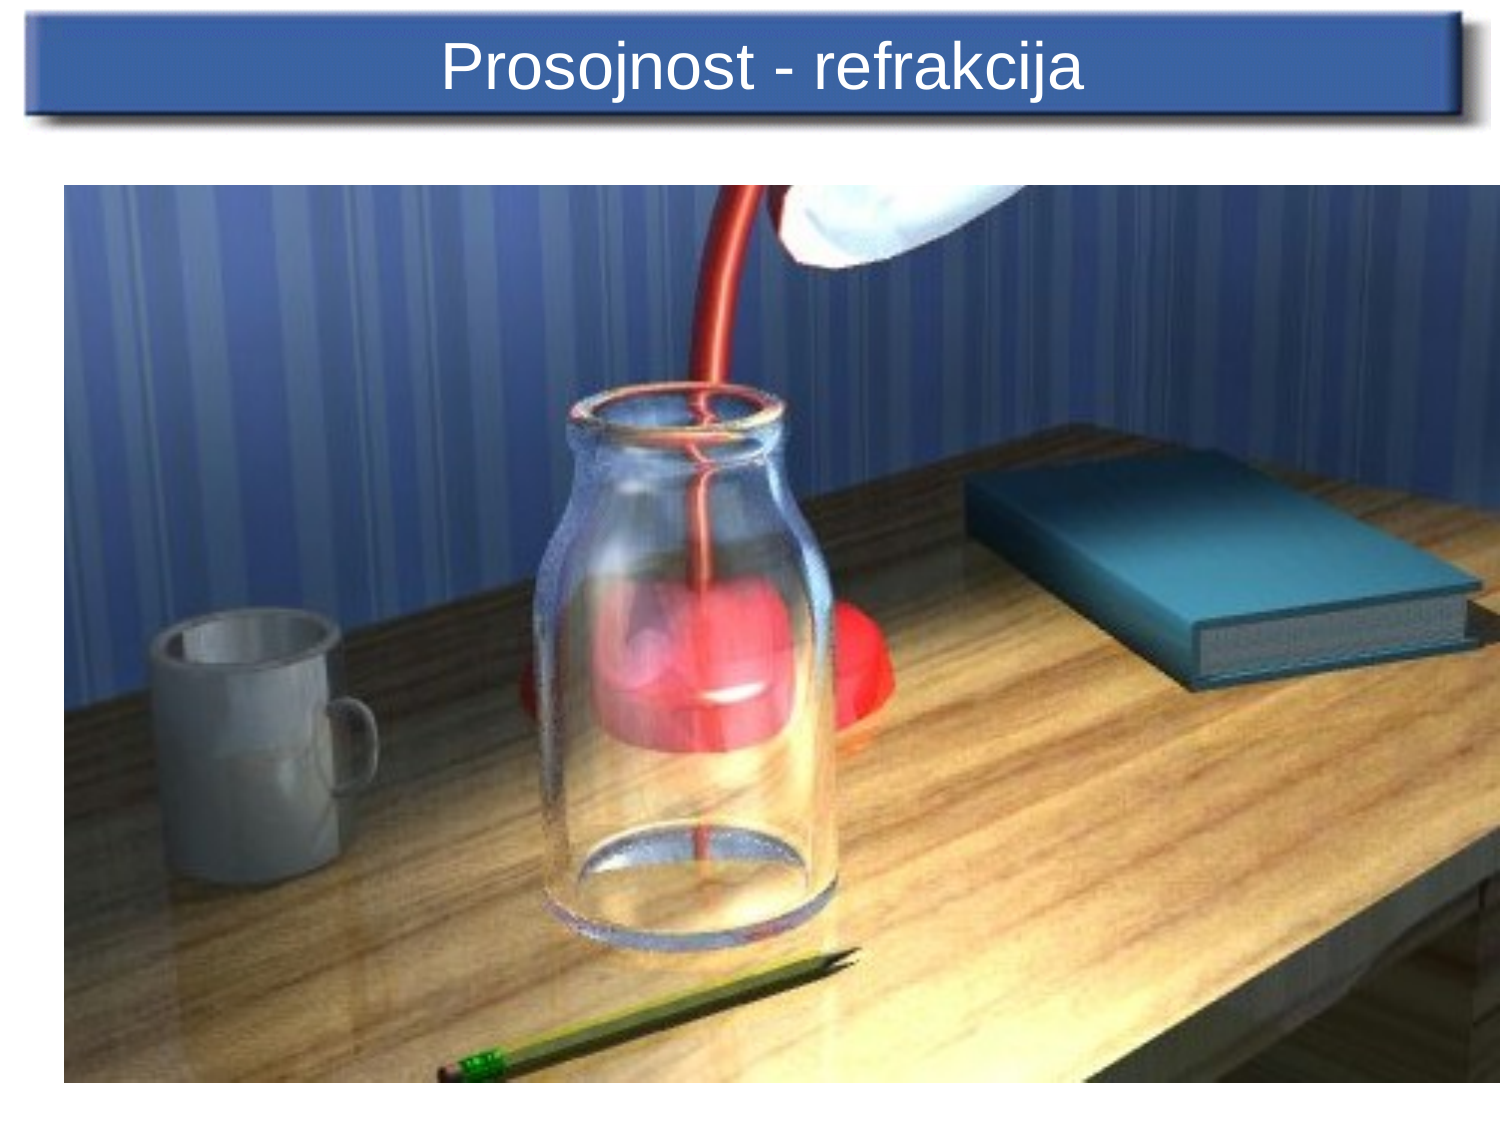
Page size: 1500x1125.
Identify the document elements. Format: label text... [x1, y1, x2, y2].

picture [23, 8, 1491, 135]
picture [64, 185, 1500, 1083]
title Prosojnost - refrakcija [24, 0, 1500, 126]
